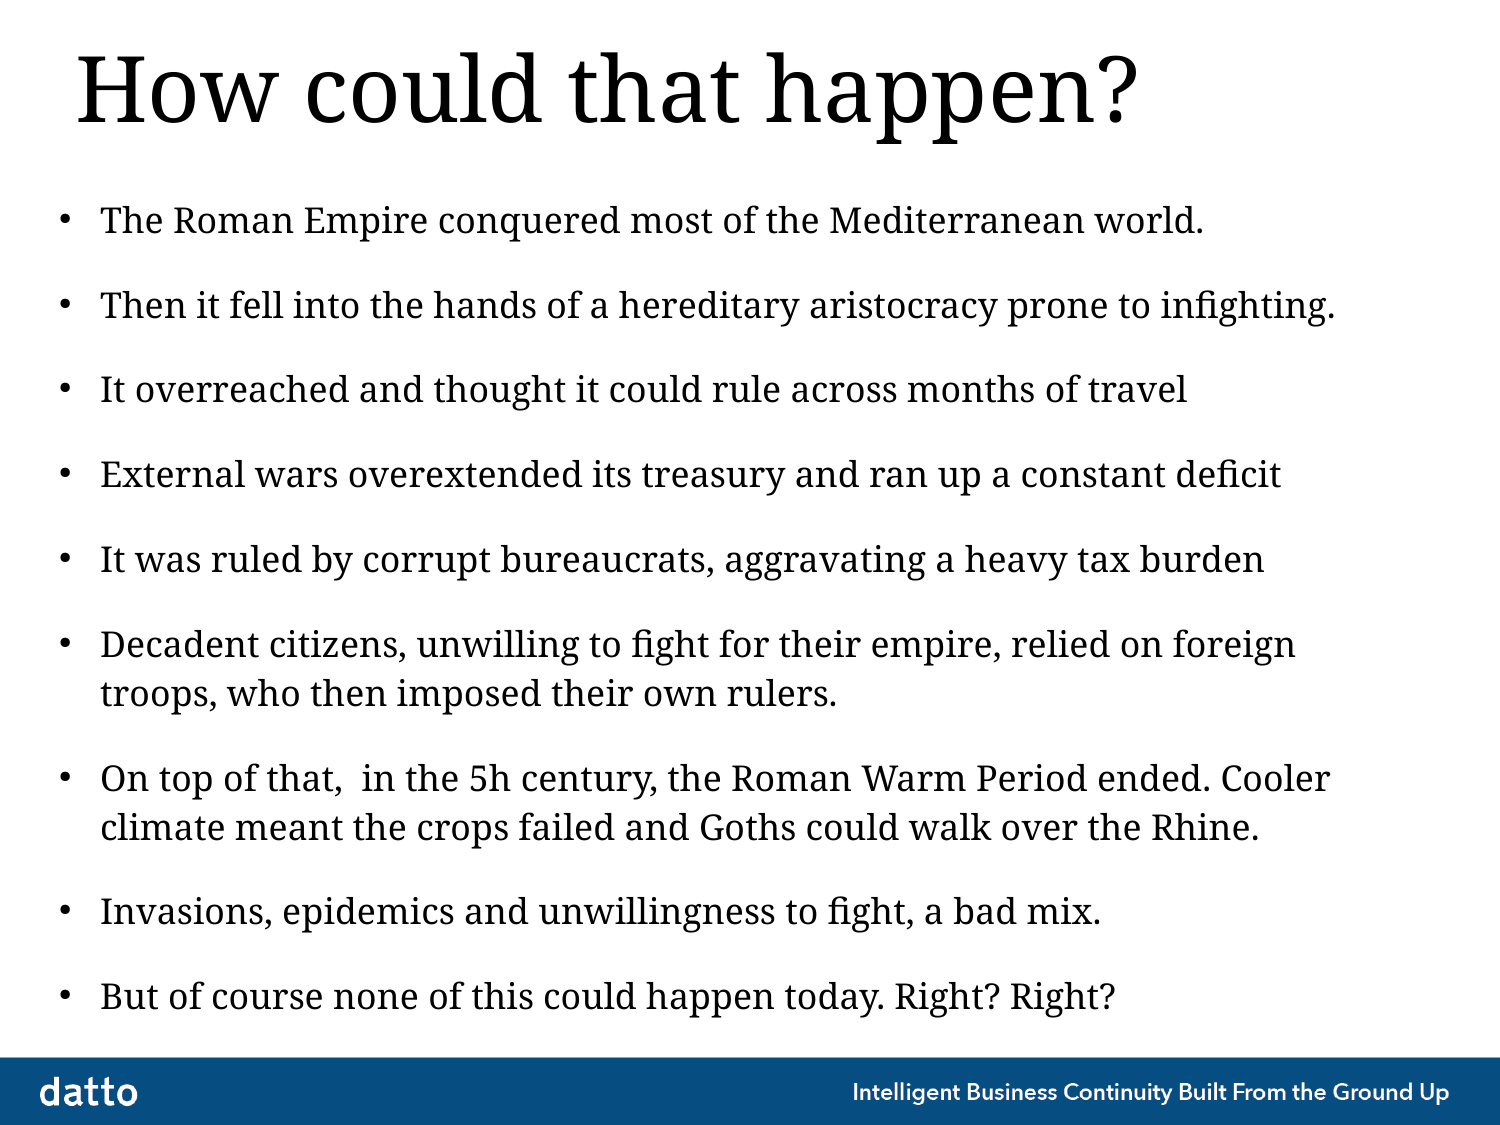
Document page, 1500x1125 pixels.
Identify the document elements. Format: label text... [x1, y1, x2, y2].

title How could that happen? [75, 17, 1425, 158]
list The Roman Empire conquered most of the Mediterranean world. Then it fell into the hands of a hereditary aristocracy prone to infighting. It overreached and thought it could rule across months of travel External wars overextended its treasury and ran up a constant deficit It was ruled by corrupt bureaucrats, aggravating a heavy tax burden Decadent citizens, unwilling to fight for their empire, relied on foreign troops, who then imposed their own rulers. On top of that, in the 5h century, the Roman Warm Period ended. Cooler climate meant the crops failed and Goths could walk over the Rhine. Invasions, epidemics and unwillingness to fight, a bad mix. But of course none of this could happen today. Right? Right? [45, 195, 1426, 1036]
picture [0, 0, 1500, 1125]
